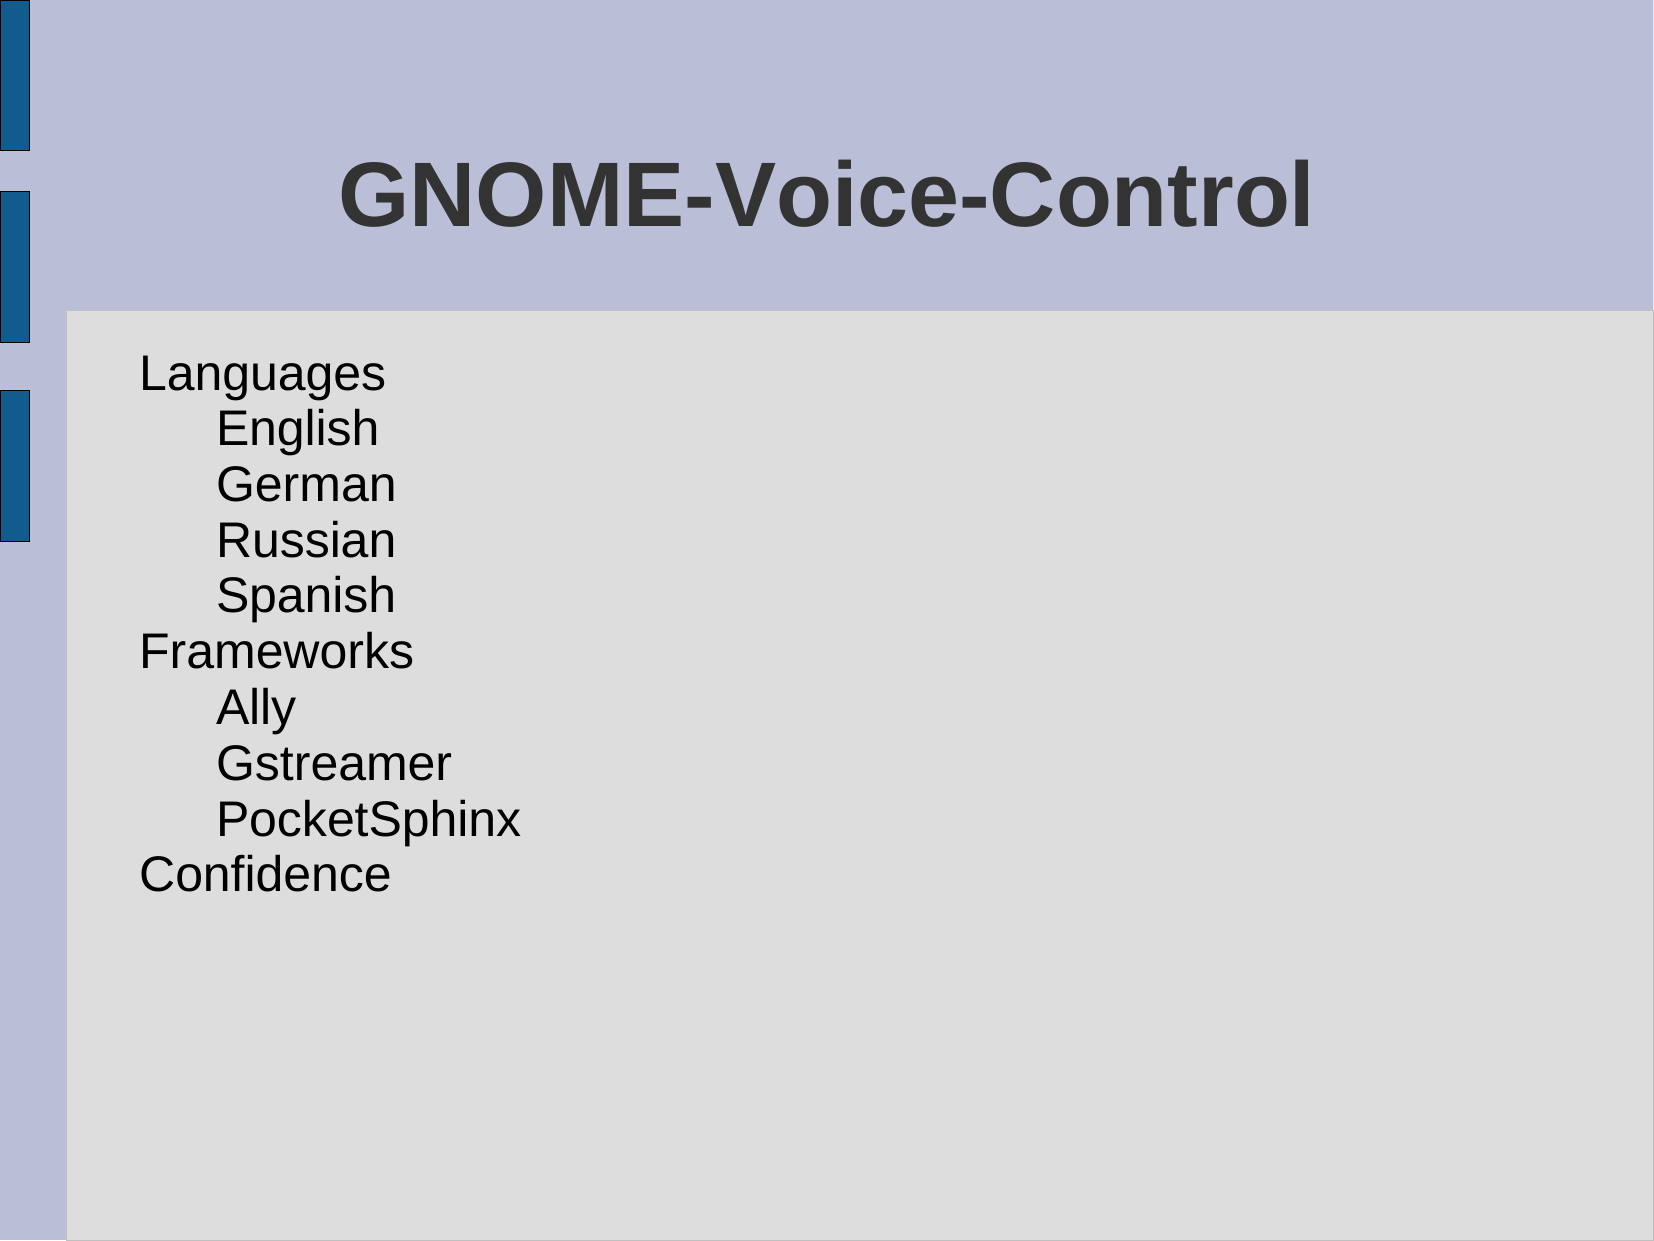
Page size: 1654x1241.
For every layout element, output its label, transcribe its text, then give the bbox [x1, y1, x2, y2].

title GNOME-Voice-Control [121, 91, 1534, 299]
list Languages English German Russian Spanish Frameworks Ally Gstreamer PocketSphinx Confidence [121, 344, 1534, 1127]
